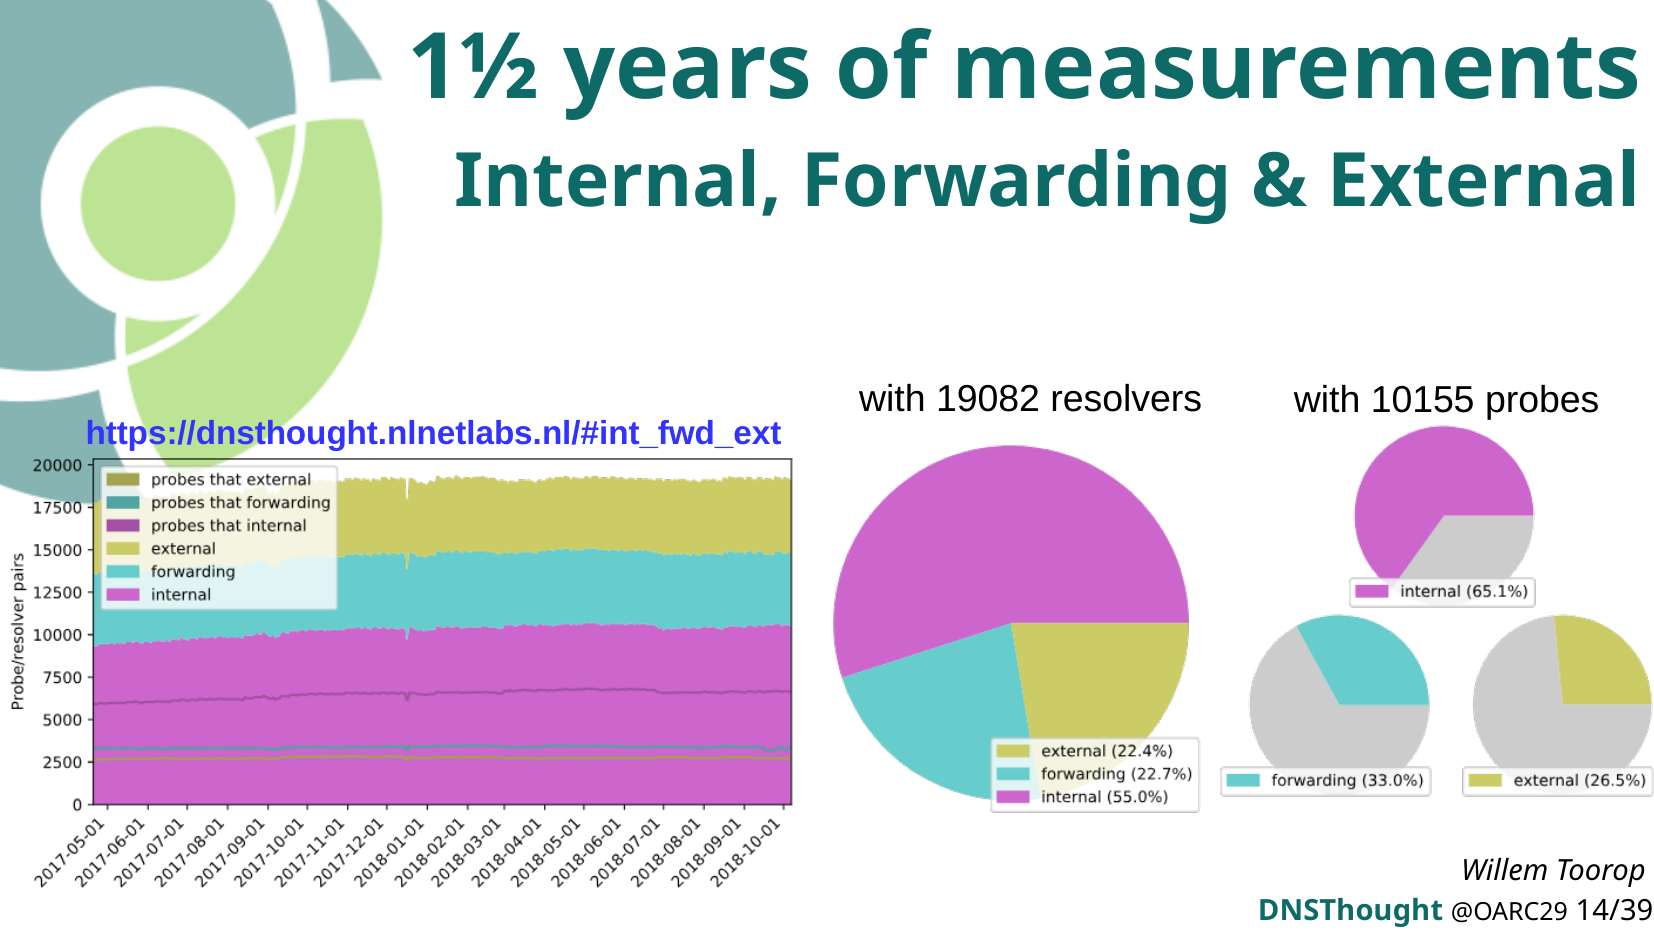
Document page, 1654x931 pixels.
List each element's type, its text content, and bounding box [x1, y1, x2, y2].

title 1½ years of measurements Internal, Forwarding & External [82, 8, 1642, 221]
text_box with 10155 probes [1279, 371, 1654, 466]
picture [0, 0, 1654, 902]
text_box https://dnsthought.nlnetlabs.nl/#int_fwd_ext [70, 407, 1123, 454]
text_box with 19082 resolvers [844, 370, 1306, 465]
